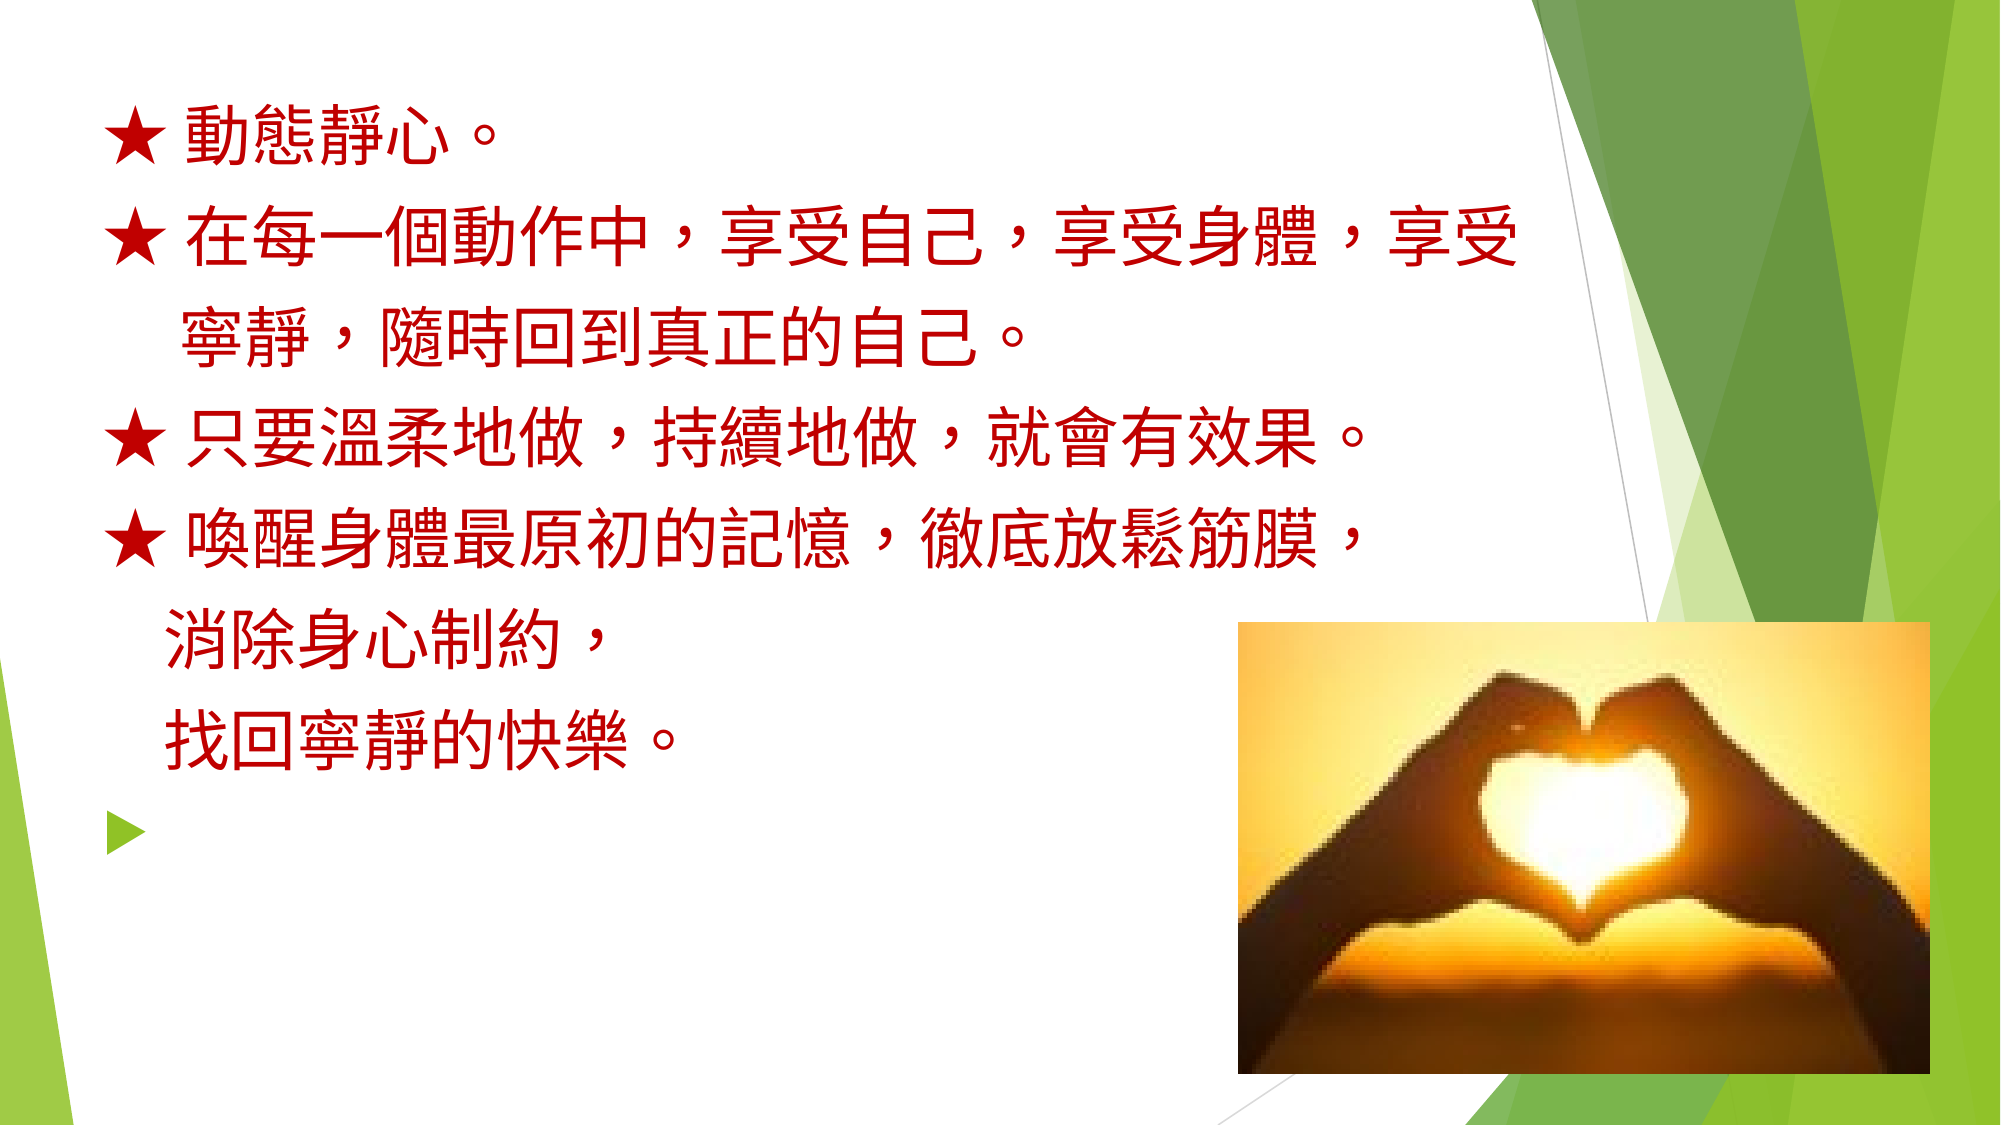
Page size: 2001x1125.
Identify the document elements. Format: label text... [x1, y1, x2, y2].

list ★動態靜心。 ★在每一個動作中，享受自己，享受身體，享受 寧靜，隨時回到真正的自己。 ★只要溫柔地做，持續地做，就會有效果。 ★喚醒身體最原初的記憶，徹底放鬆筋膜， 消除身心制約， 找回寧靜的快樂。 [87, 85, 1565, 1009]
picture [1238, 622, 1930, 1074]
